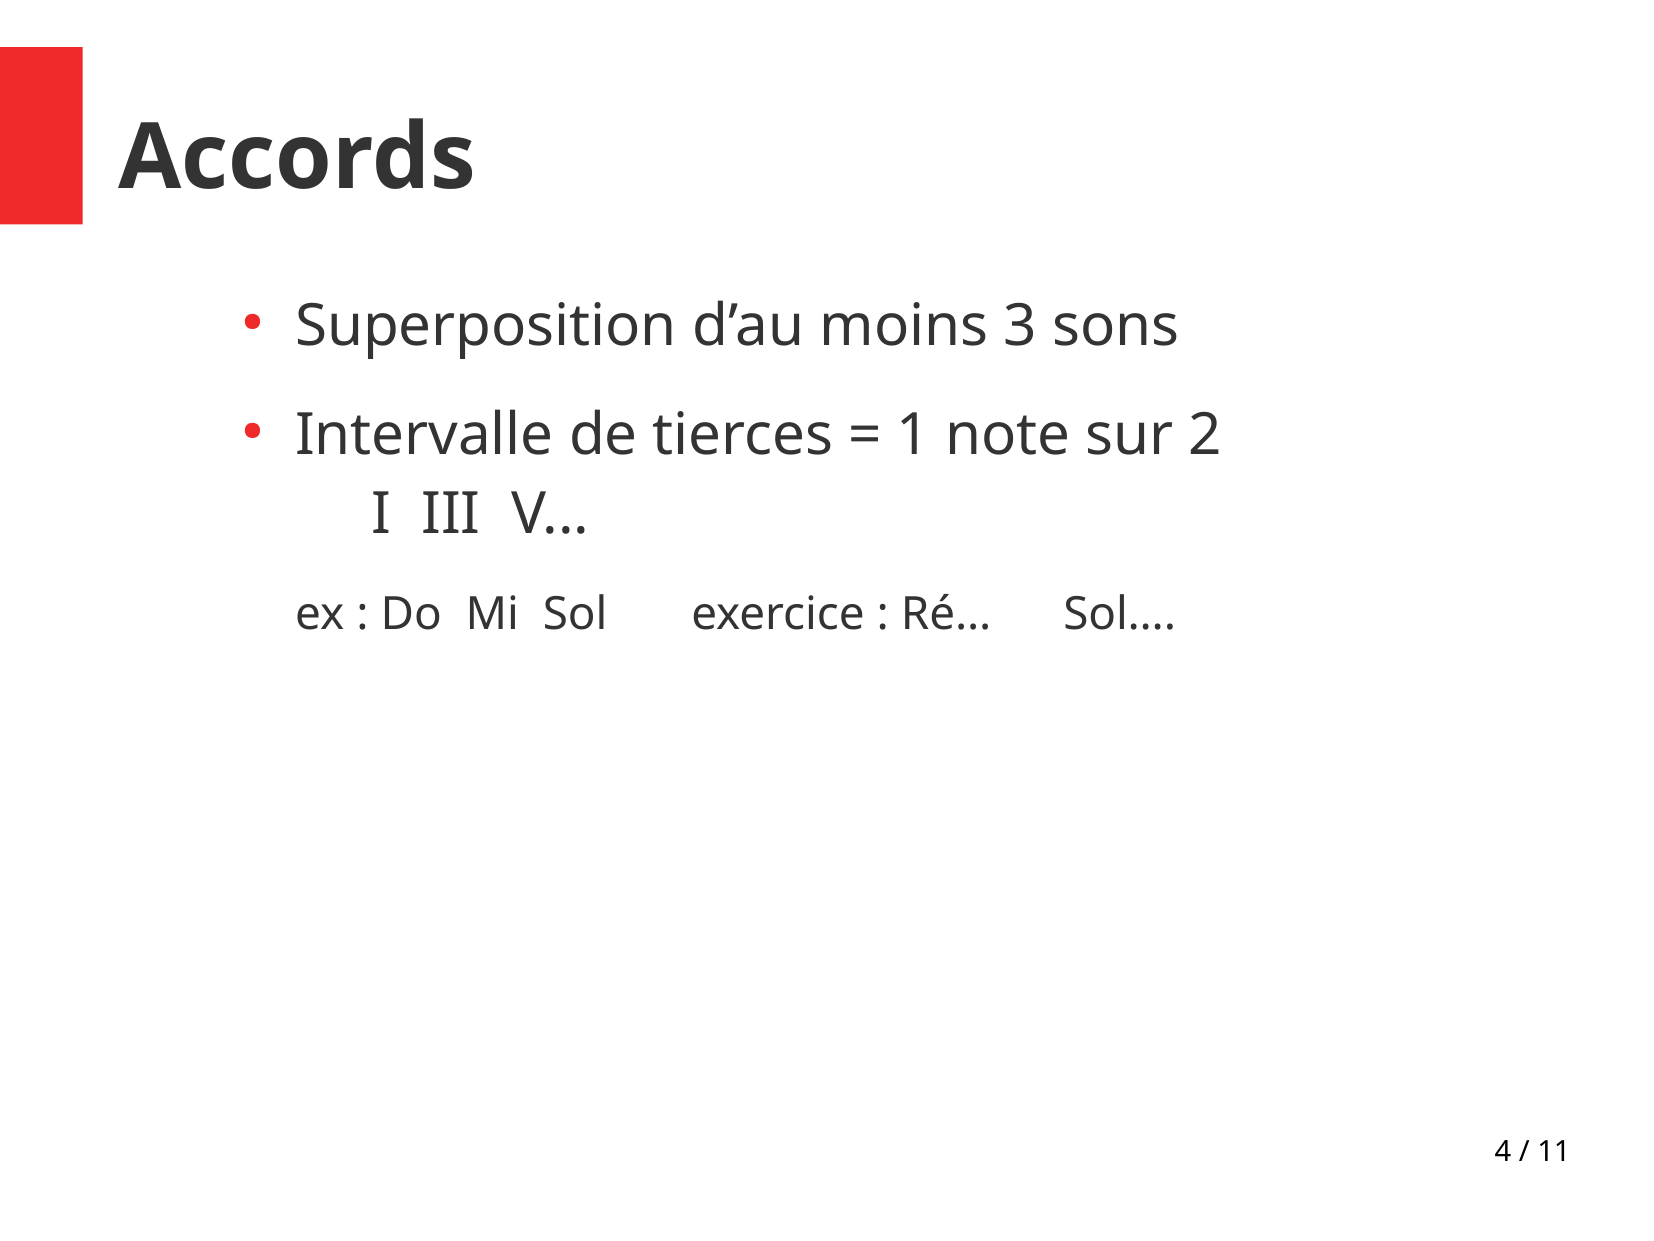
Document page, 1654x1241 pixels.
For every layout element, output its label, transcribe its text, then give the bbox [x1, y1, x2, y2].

list Superposition d’au moins 3 sons Intervalle de tierces = 1 note sur 2 I III V... ex : Do Mi Sol exercice : Ré… Sol…. [224, 283, 1453, 875]
title Accords [118, 49, 1571, 257]
